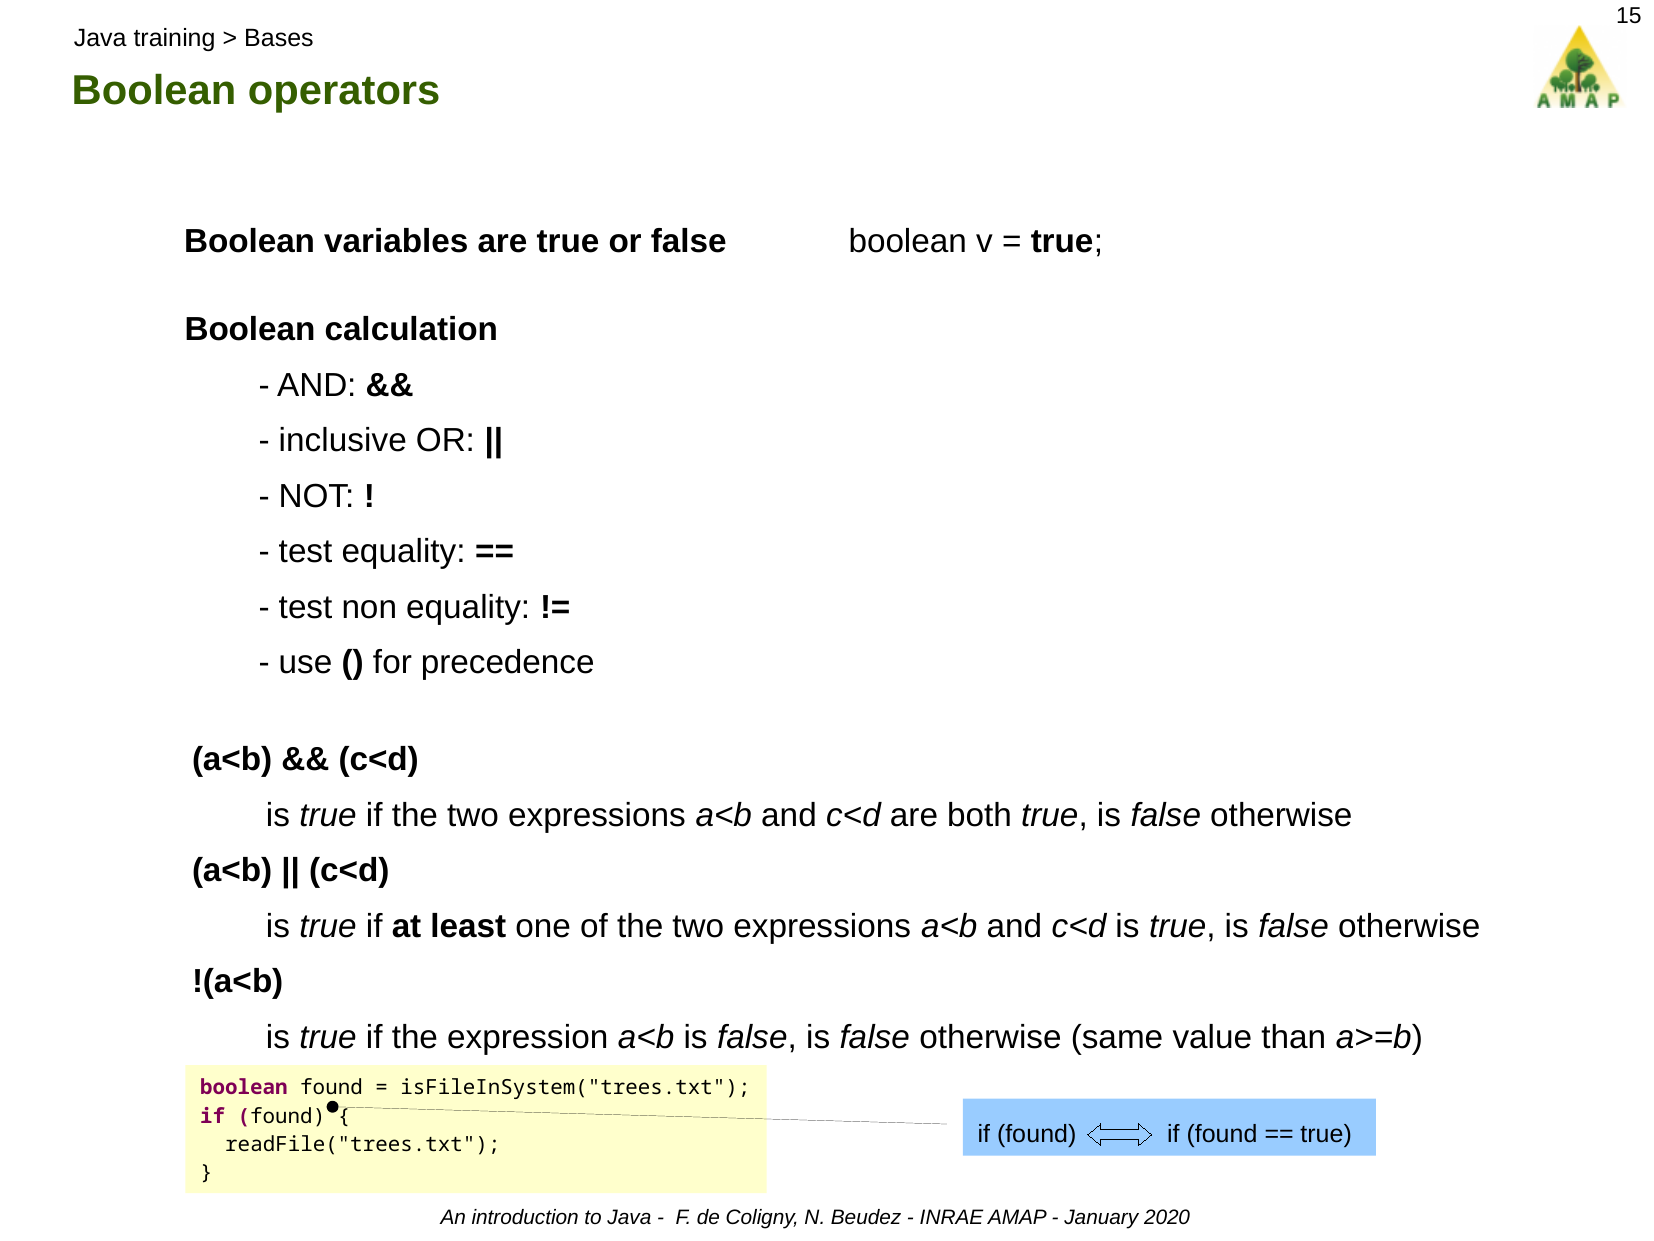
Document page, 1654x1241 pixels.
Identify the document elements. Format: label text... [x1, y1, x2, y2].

text_box (a<b) && (c<d) is true if the two expressions a<b and c<d are both true, is false otherwise (a<b) || (c<d) is true if at least one of the two expressions a<b and c<d is true, is false otherwise !(a<b) is true if the expression a<b is false, is false otherwise (same value than a>=b) [177, 715, 1527, 1063]
text_box Boolean operators [56, 59, 1120, 121]
text_box Java training > Bases [59, 16, 1004, 60]
text_box Boolean calculation - AND: && - inclusive OR: || - NOT: ! - test equality: == - test non equality: != - use () for precedence [169, 284, 688, 689]
text_box if (found) if (found == true) [962, 1098, 1376, 1156]
picture [1533, 25, 1627, 108]
text_box boolean found = isFileInSystem("trees.txt"); if (found) { readFile("trees.txt"); } [185, 1065, 767, 1178]
text_box Boolean variables are true or false boolean v = true; [169, 196, 1622, 267]
